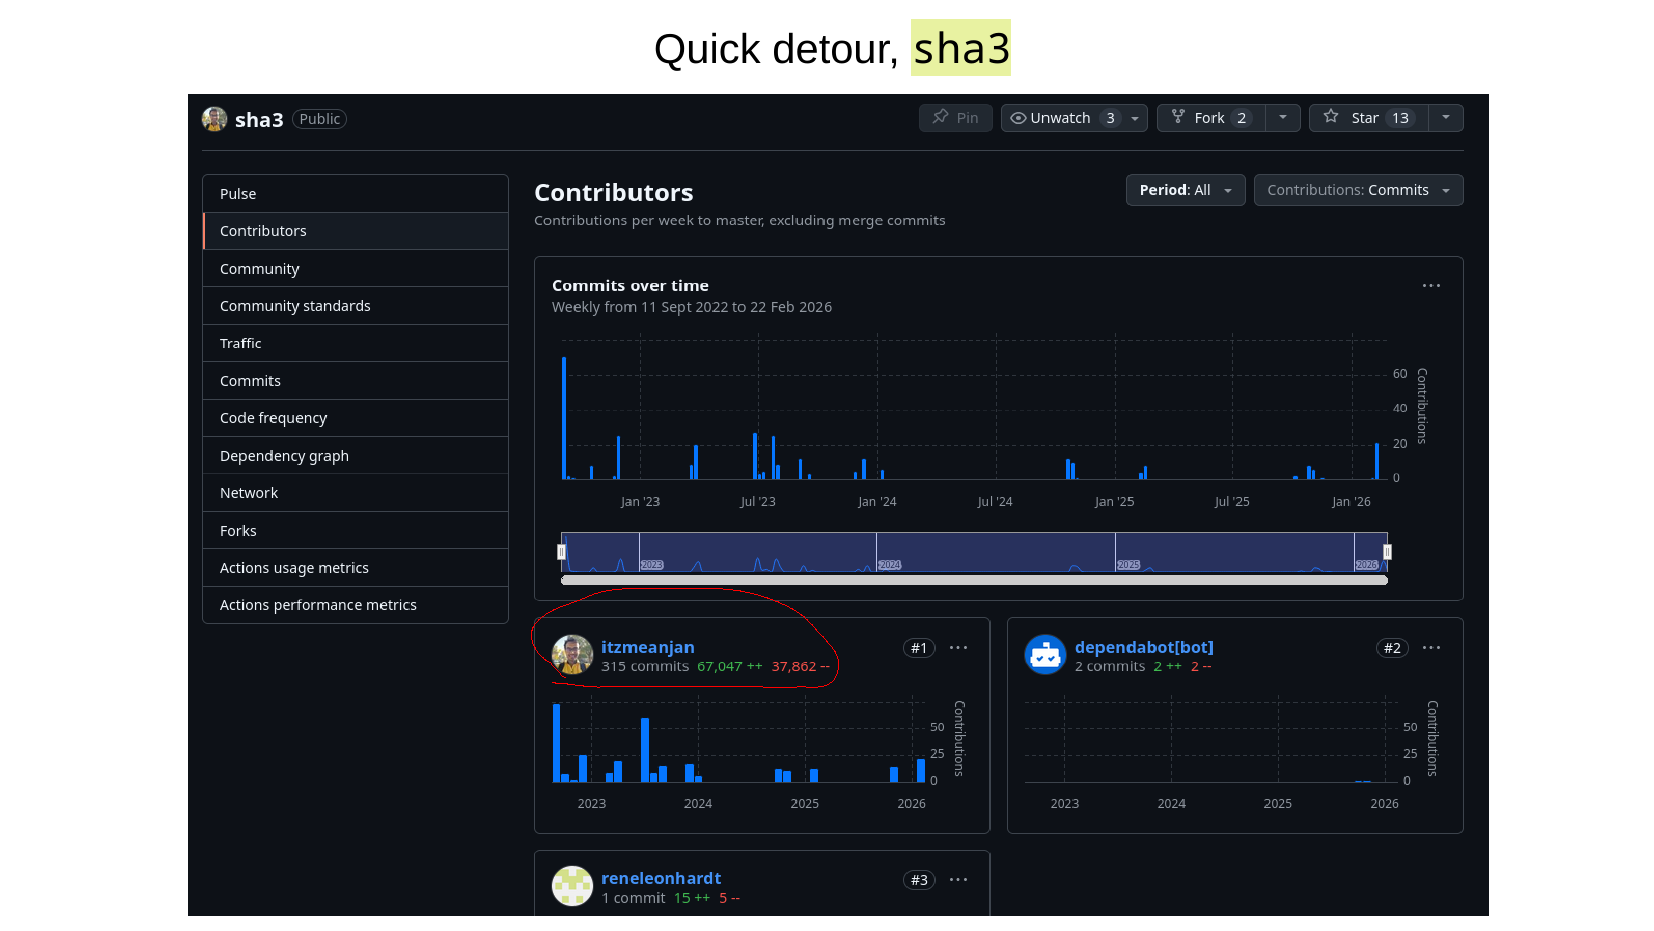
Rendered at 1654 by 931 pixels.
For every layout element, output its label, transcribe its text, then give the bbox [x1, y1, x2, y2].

picture [188, 94, 1489, 916]
title Quick detour, sha3 [88, 17, 1577, 77]
